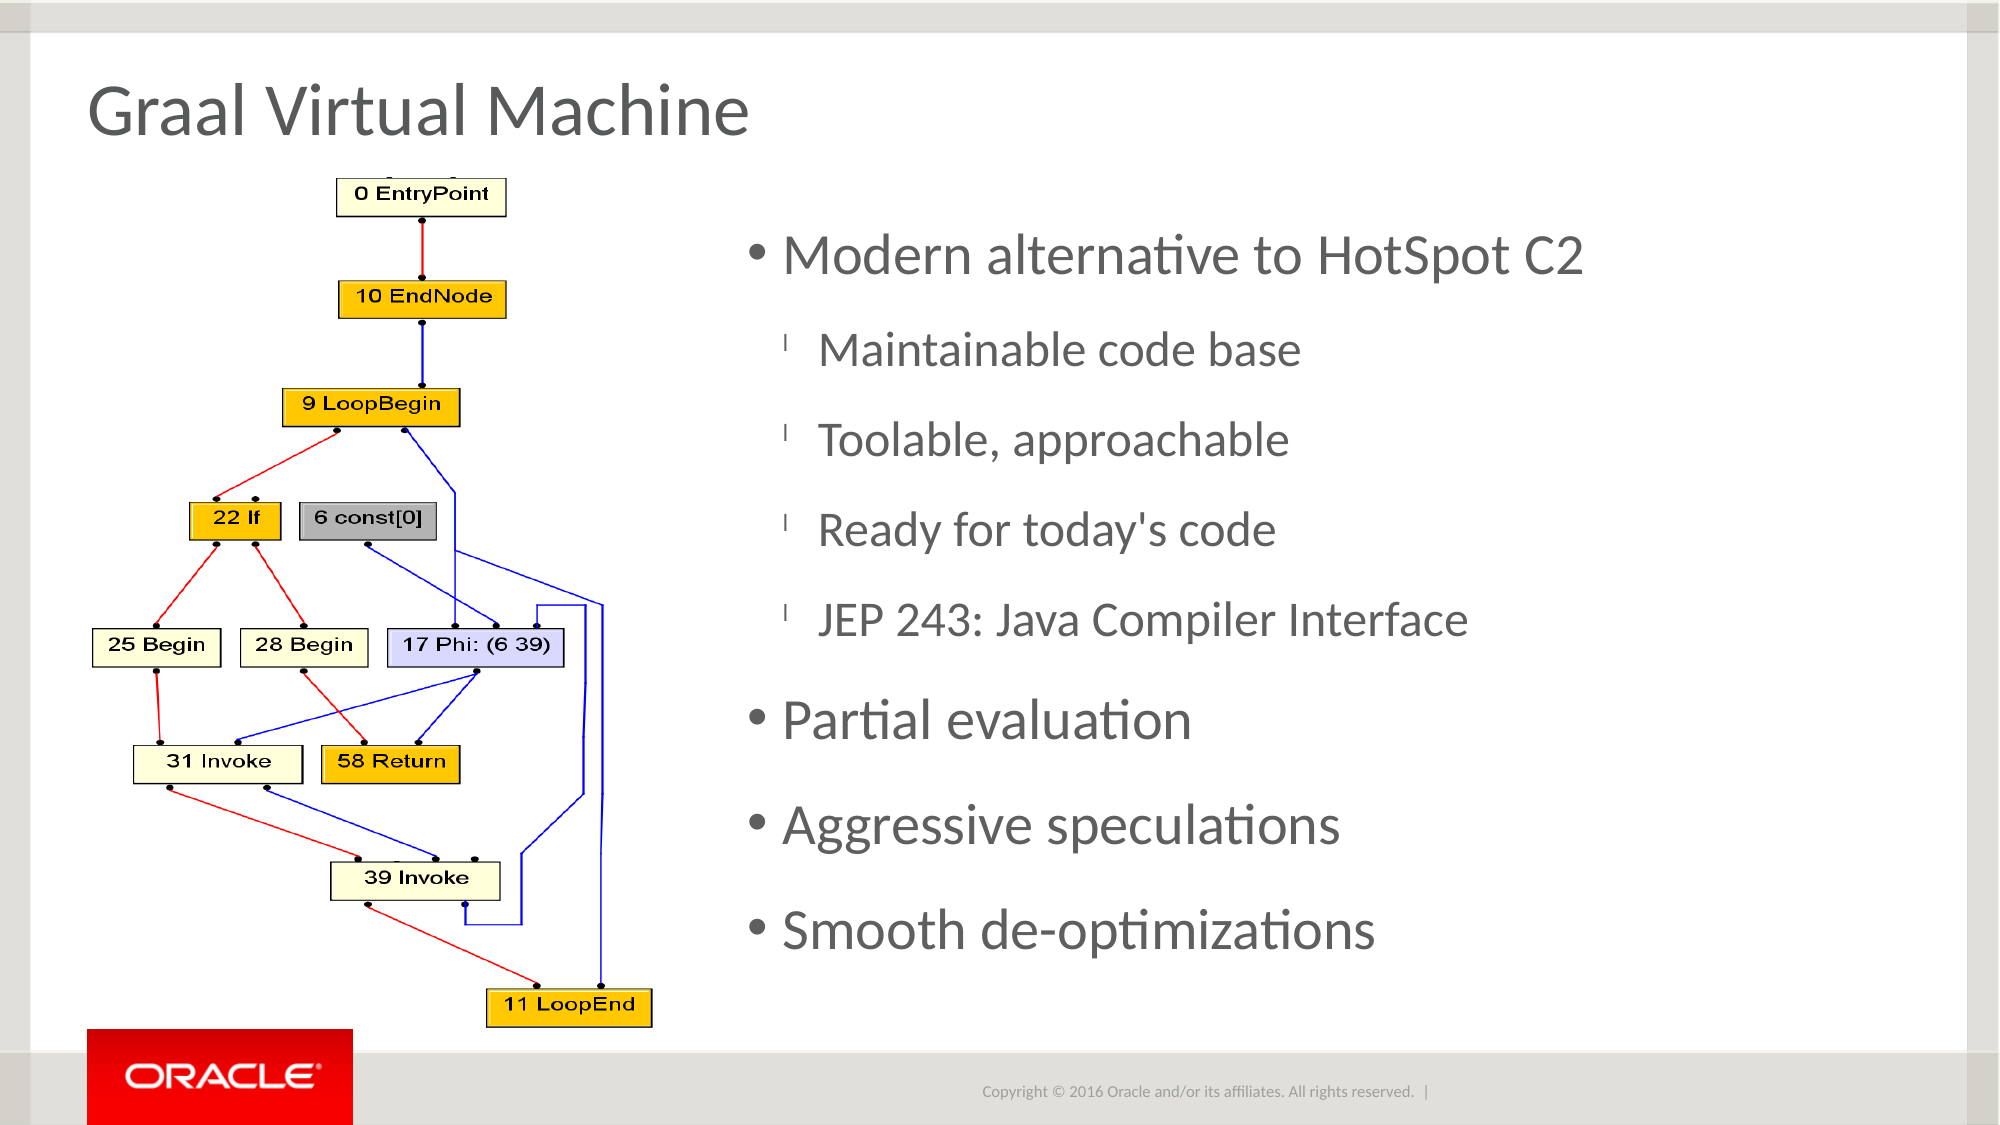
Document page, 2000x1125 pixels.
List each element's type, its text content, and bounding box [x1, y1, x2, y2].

title Graal Virtual Machine [87, 66, 1913, 150]
picture [59, 177, 657, 1125]
text_box Modern alternative to HotSpot C2 Maintainable code base Toolable, approachable Ready for today's code JEP 243: Java Compiler Interface Partial evaluation Aggressive speculations Smooth de-optimizations [732, 173, 1902, 1016]
